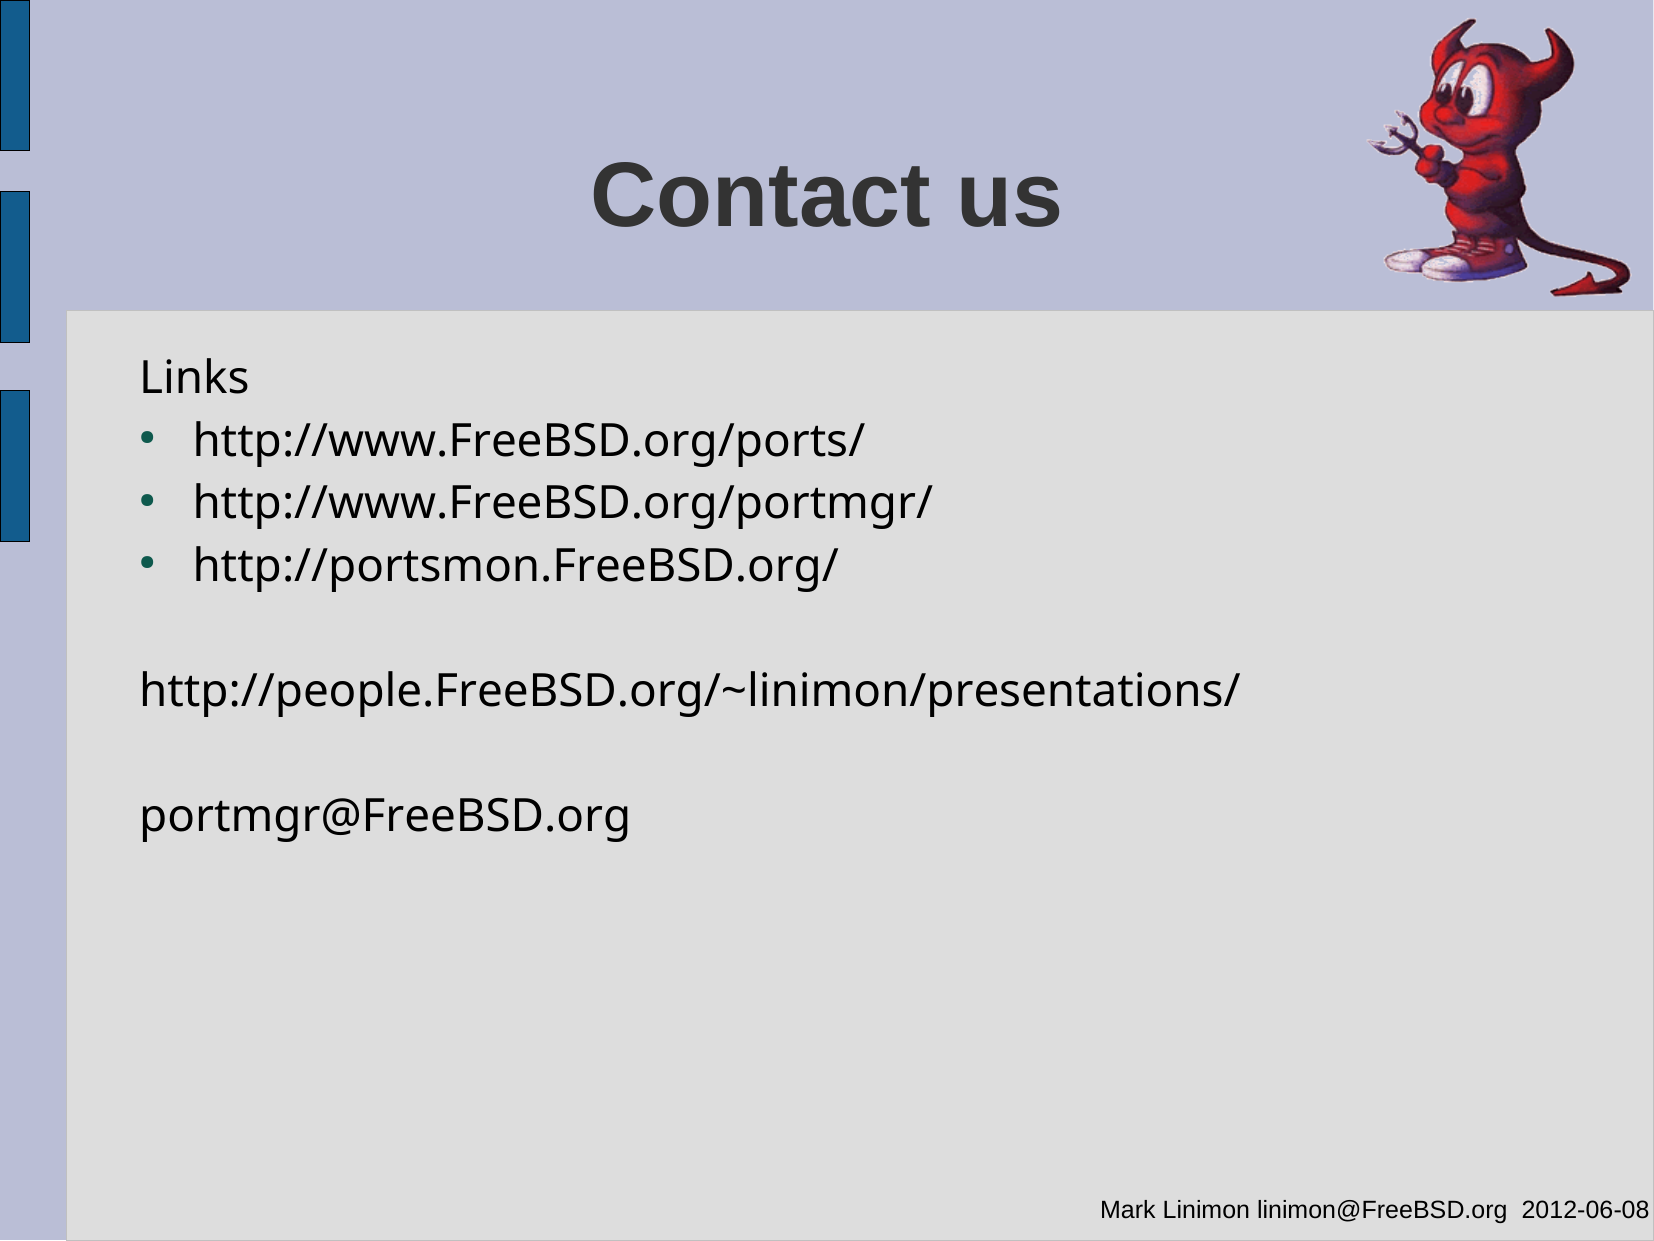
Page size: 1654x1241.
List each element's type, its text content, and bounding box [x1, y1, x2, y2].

text_box Mark Linimon linimon@FreeBSD.org 2012-06-08 [1100, 1195, 1652, 1225]
title Contact us [121, 91, 1361, 299]
list Links http://www.FreeBSD.org/ports/ http://www.FreeBSD.org/portmgr/ http://portsmon.FreeBSD.org/ http://people.FreeBSD.org/~linimon/presentations/ portmgr@FreeBSD.org [121, 344, 1534, 1127]
picture [1361, 14, 1635, 300]
